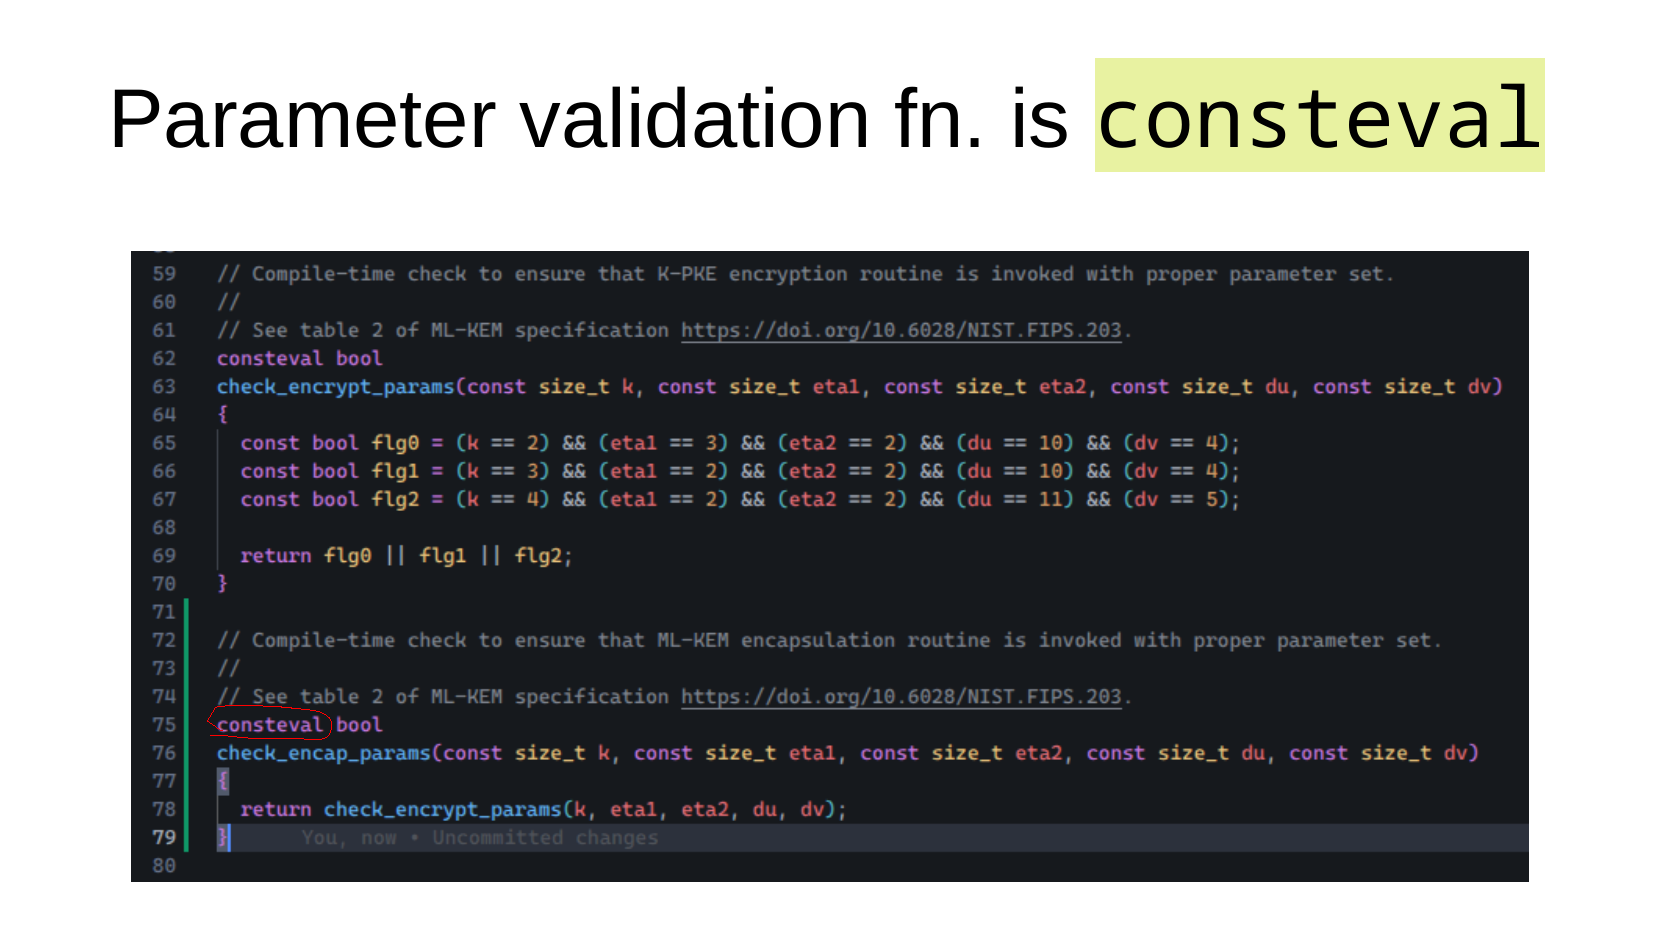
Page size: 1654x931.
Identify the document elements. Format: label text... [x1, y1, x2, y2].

title Parameter validation fn. is consteval [82, 37, 1571, 193]
picture [131, 251, 1529, 882]
